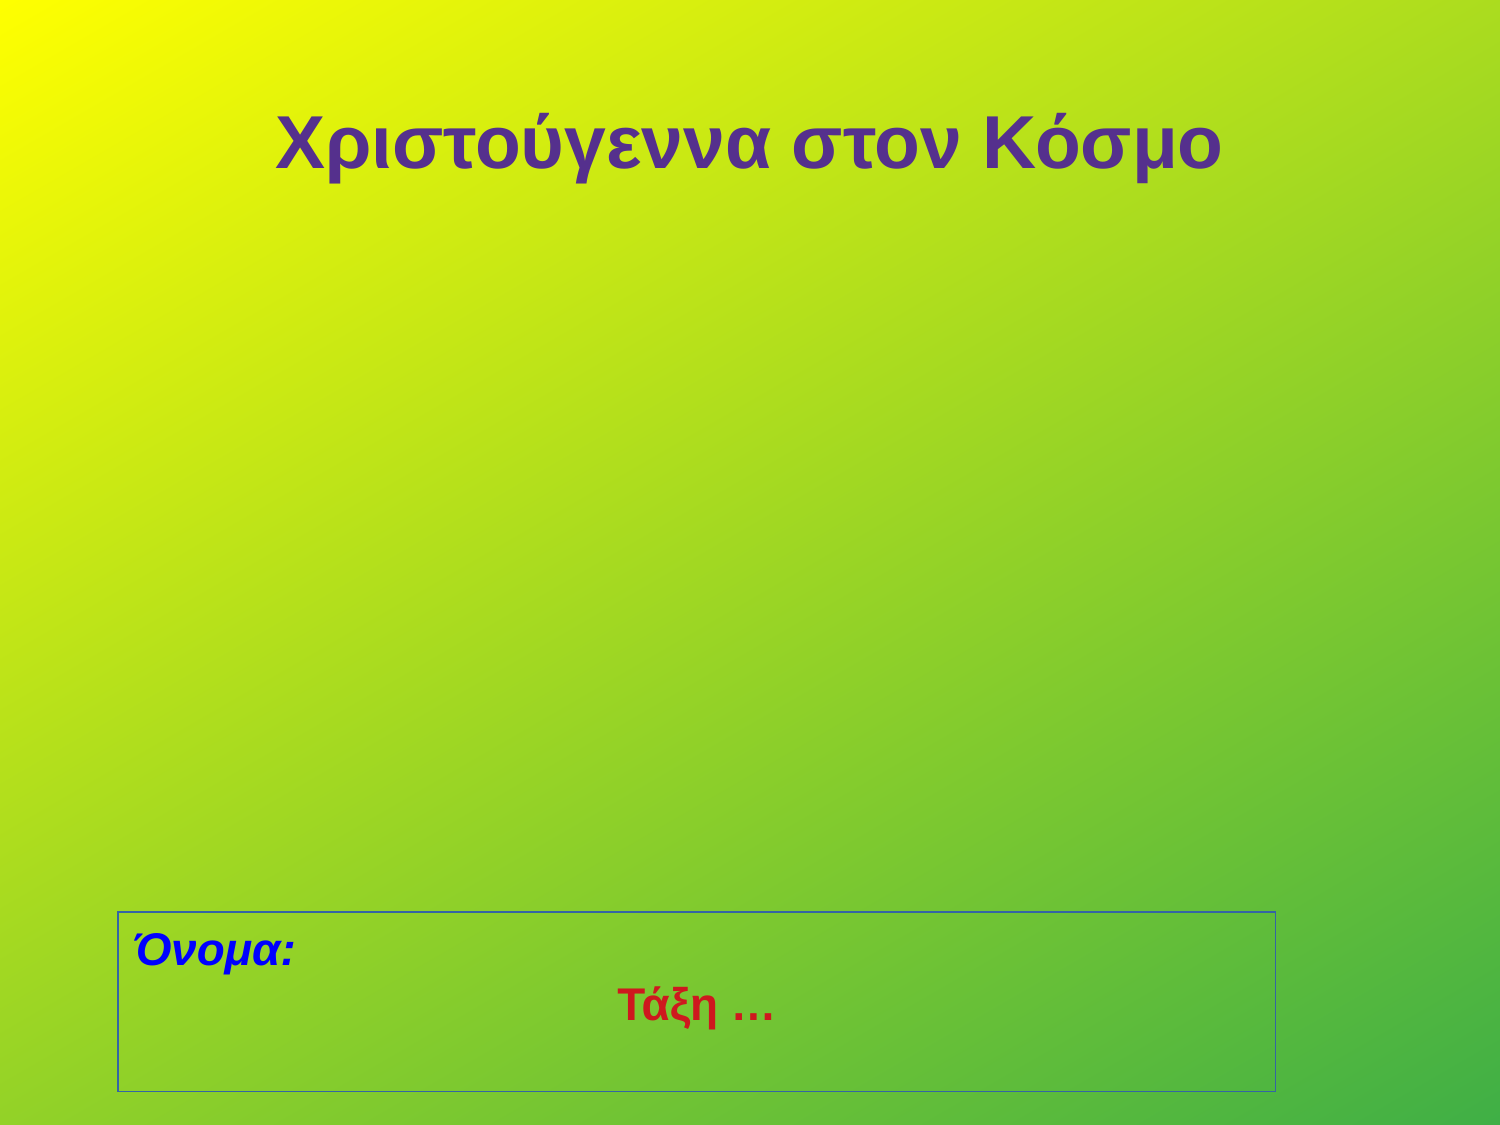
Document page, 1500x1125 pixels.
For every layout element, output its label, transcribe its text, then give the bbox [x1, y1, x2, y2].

title Χριστούγεννα στον Κόσμο [75, 45, 1425, 233]
text_box Όνομα: Τάξη … [118, 911, 1276, 1092]
